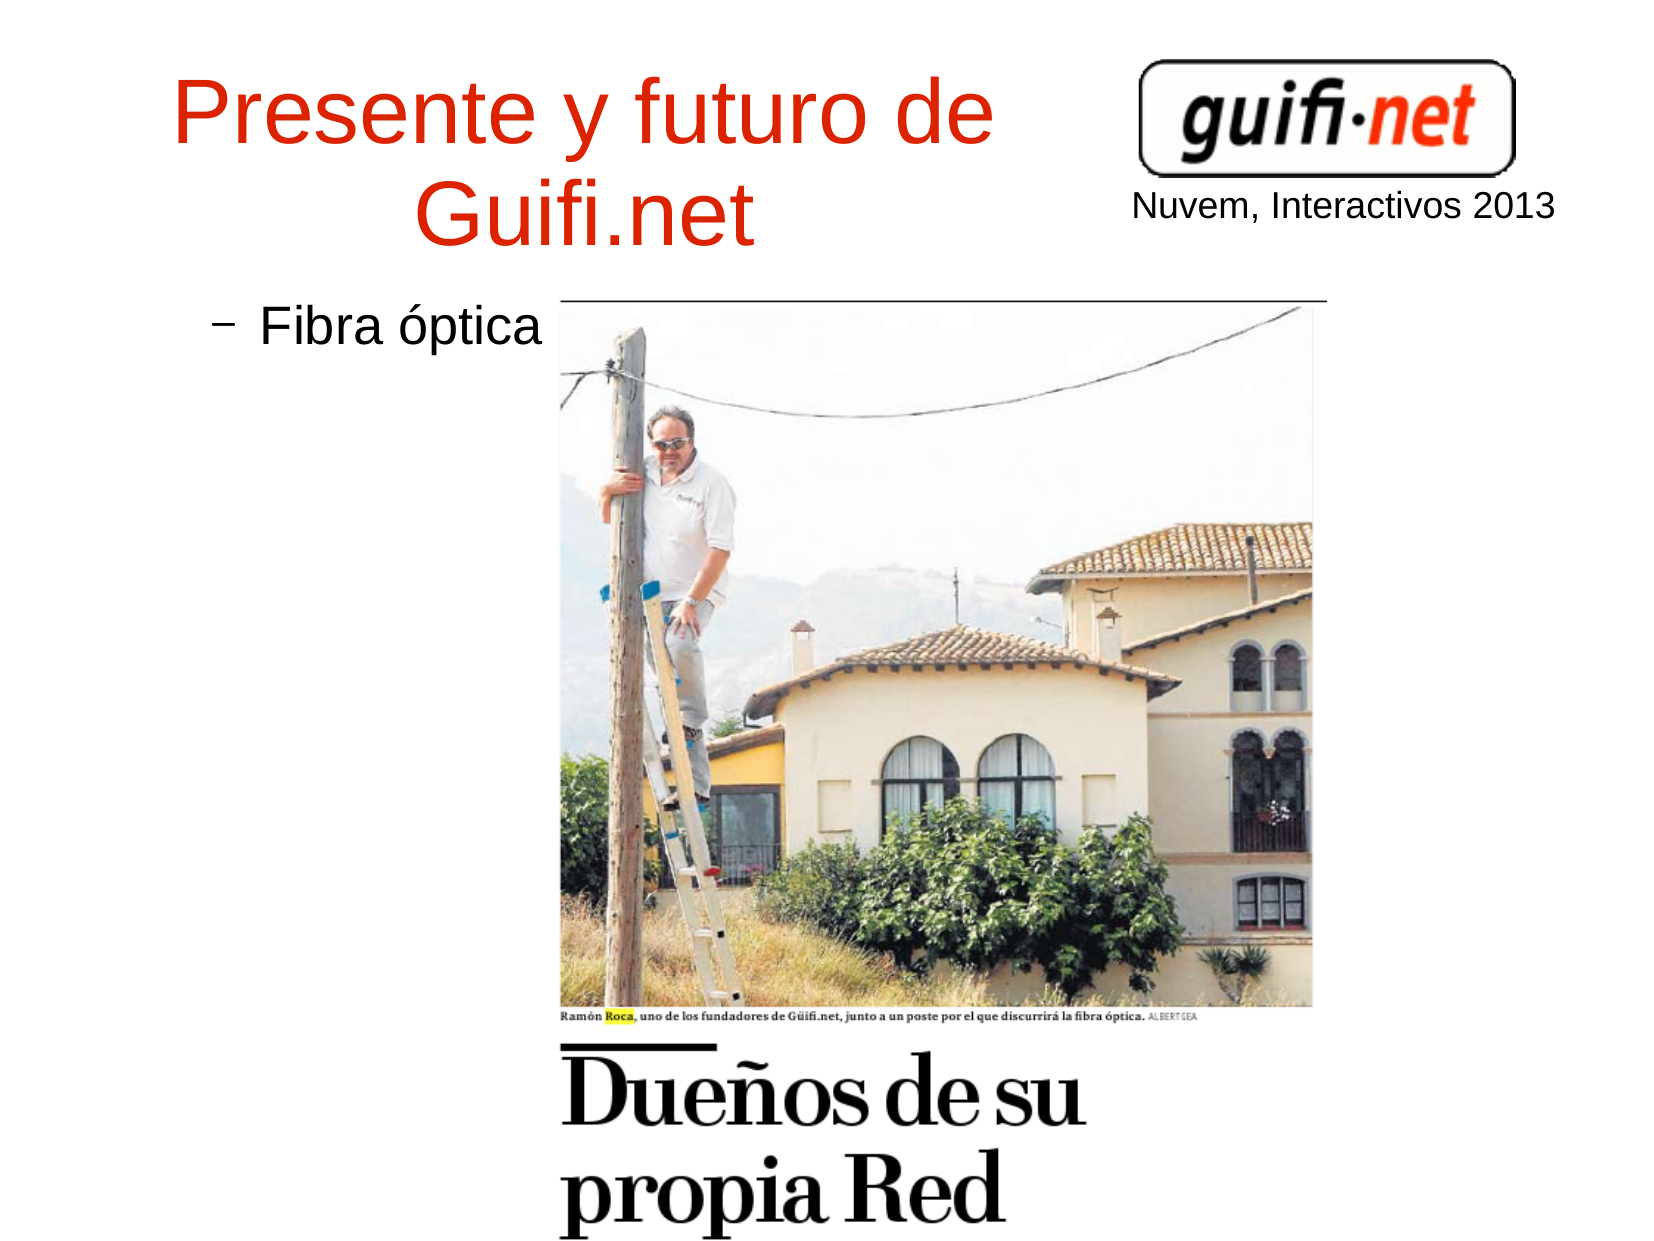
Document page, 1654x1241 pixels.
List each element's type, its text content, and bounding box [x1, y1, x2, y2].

title Presente y futuro de Guifi.net [76, 60, 1093, 266]
text_box Nuvem, Interactivos 2013 [1033, 177, 1654, 277]
picture [1137, 59, 1516, 177]
picture [555, 295, 1327, 1241]
text_box Fibra óptica [118, 295, 555, 356]
